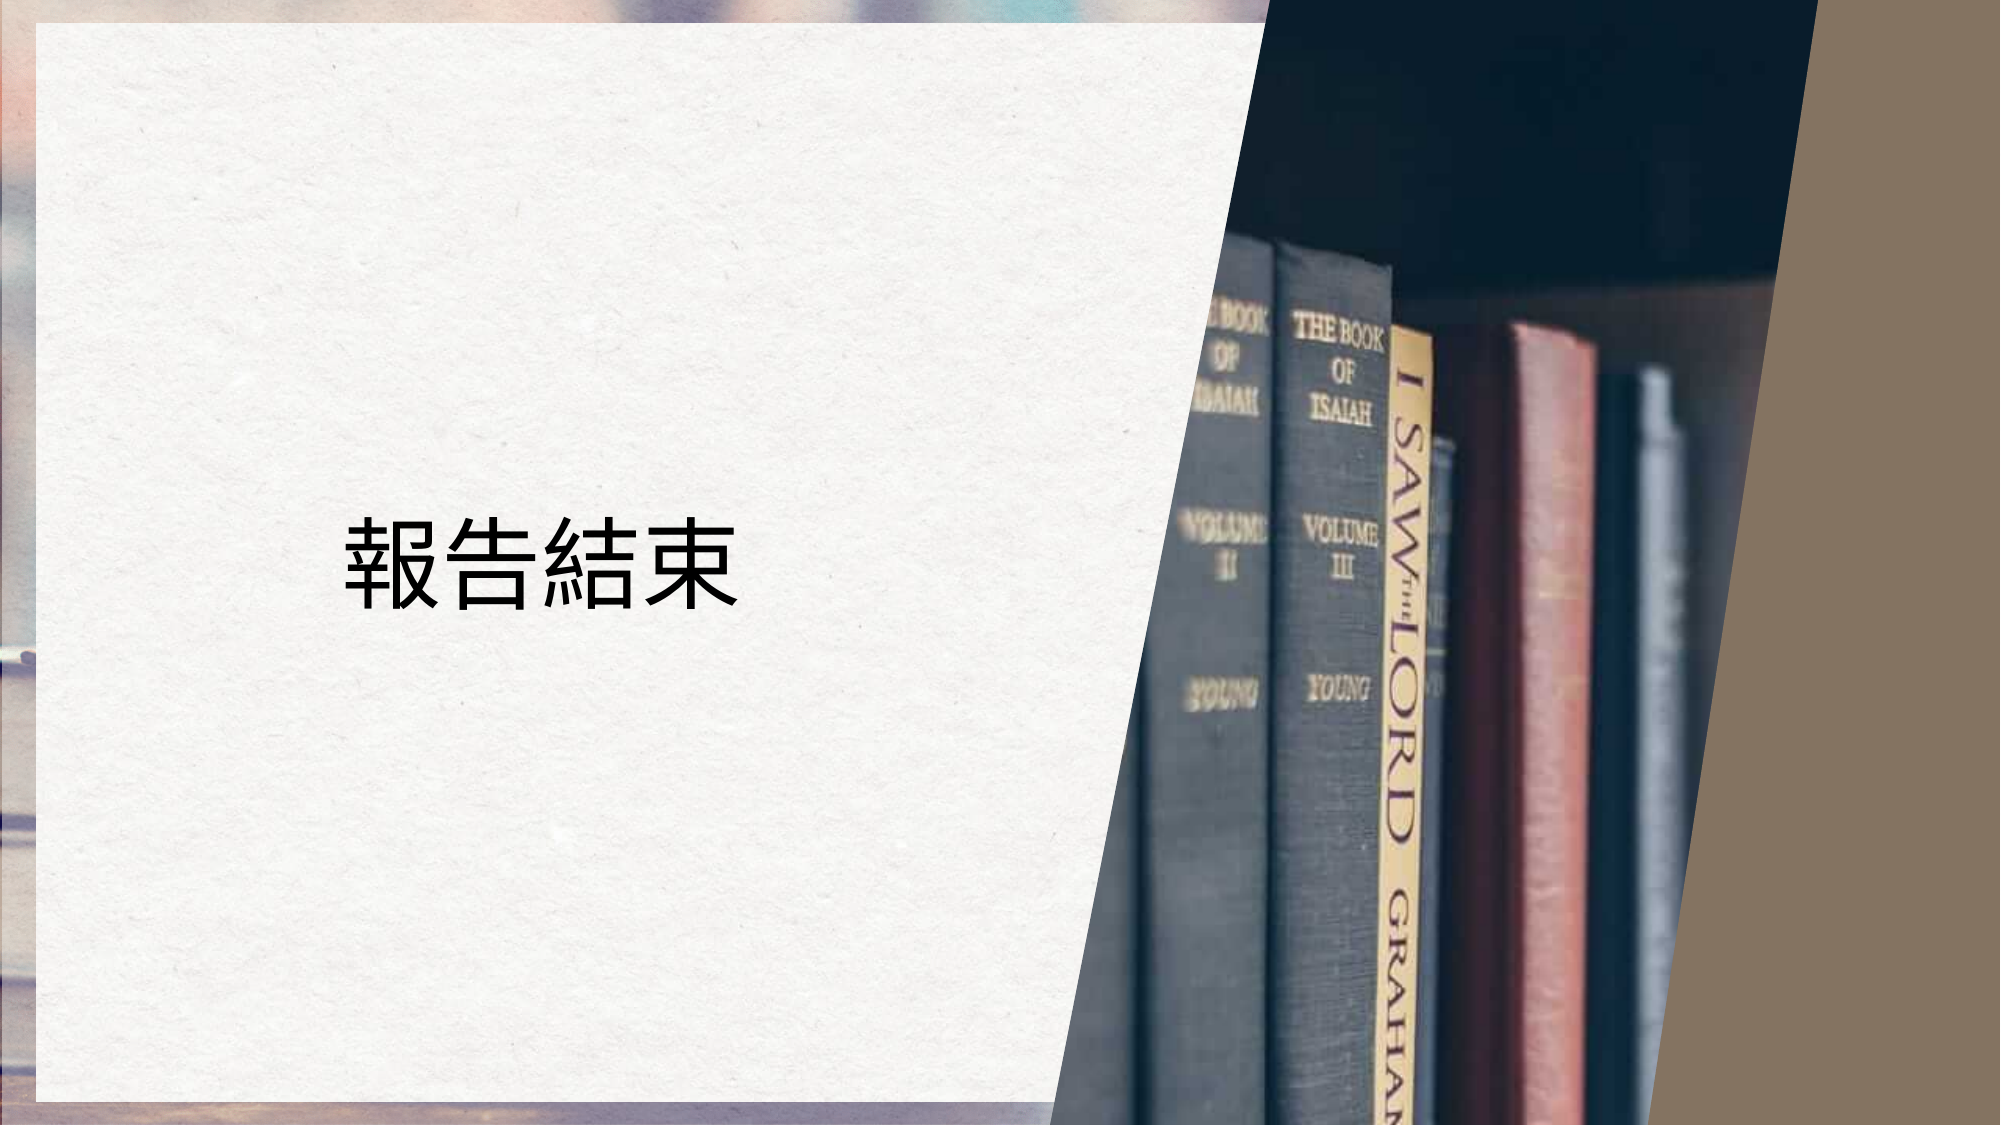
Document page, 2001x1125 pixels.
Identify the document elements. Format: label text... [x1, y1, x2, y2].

text_box 報告結束 [325, 494, 764, 630]
text_box [1050, 0, 2000, 1125]
picture [0, 0, 1269, 1125]
